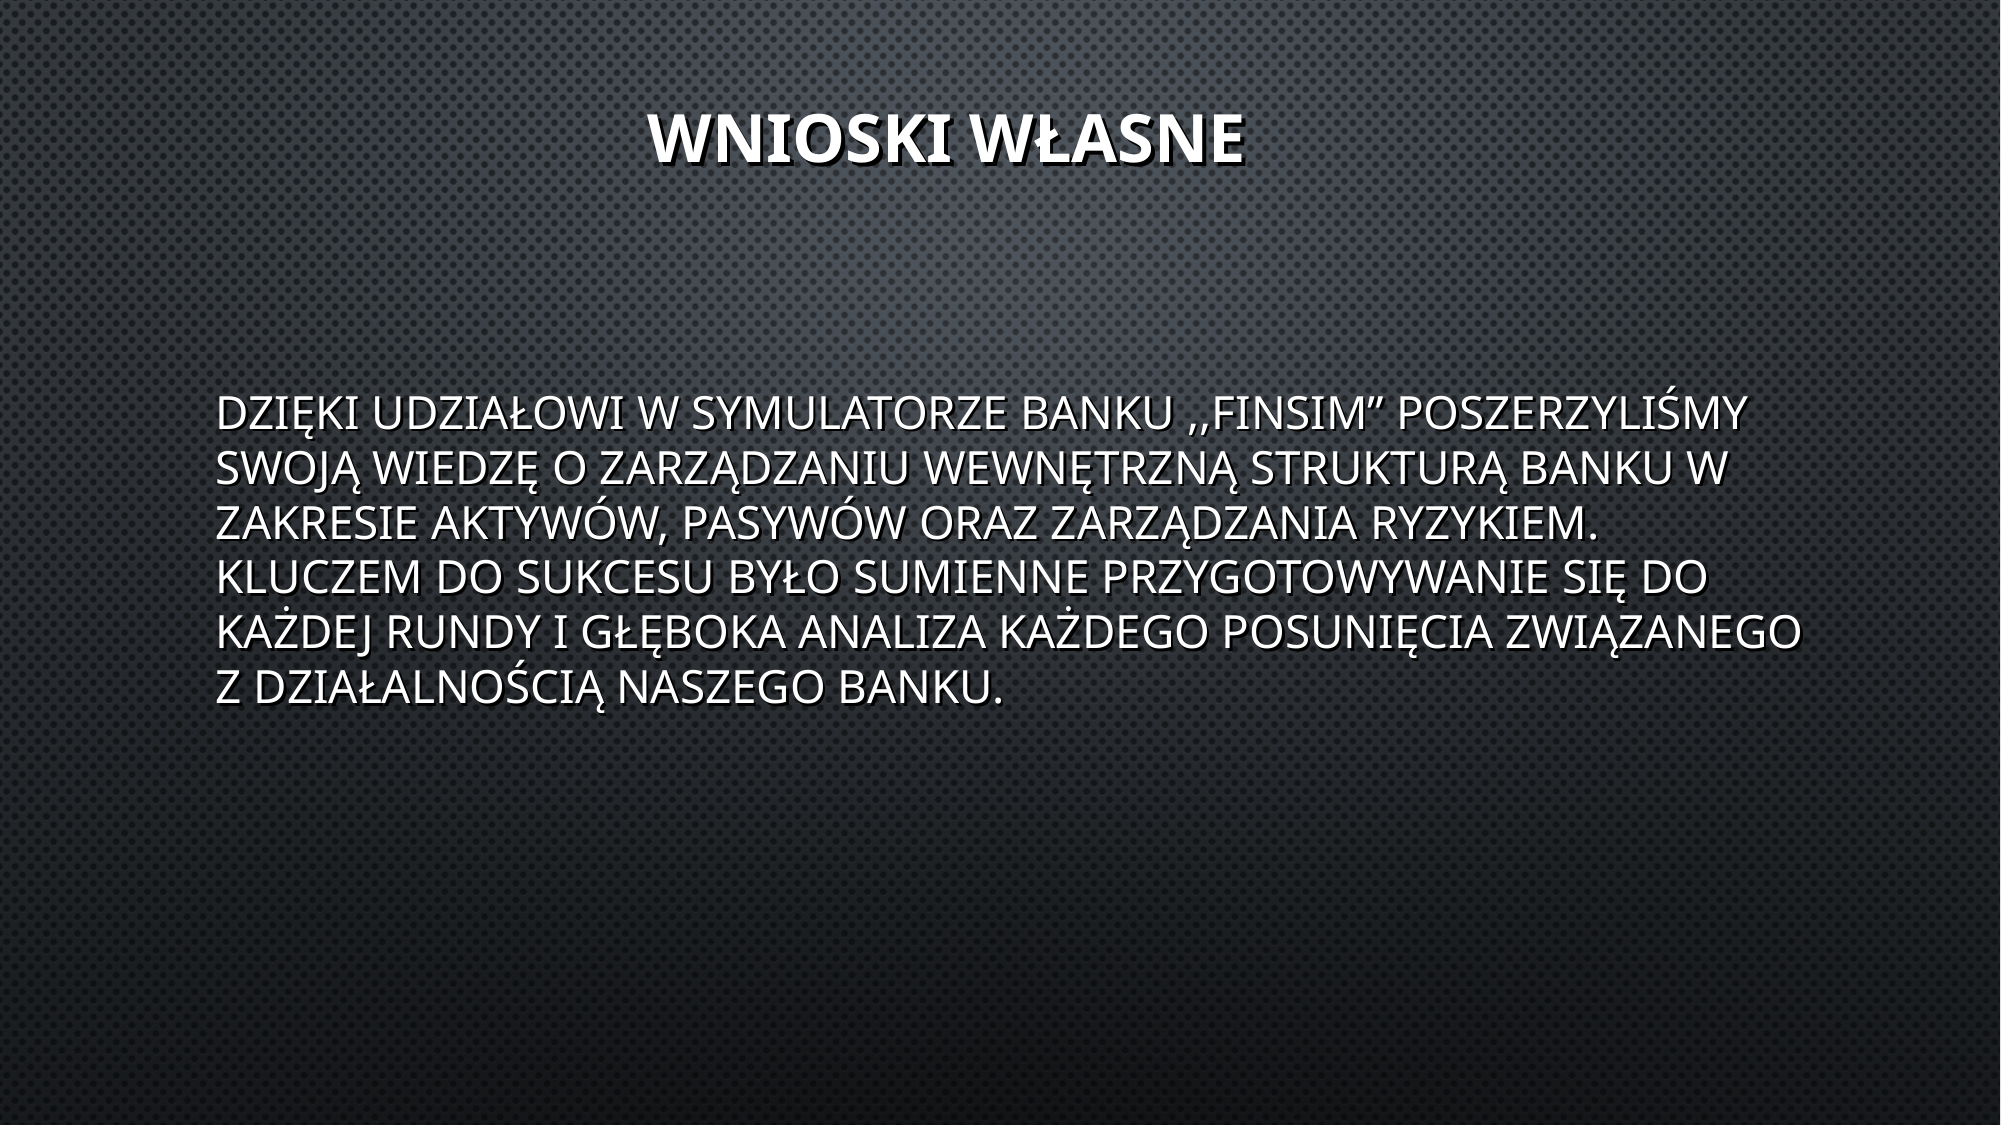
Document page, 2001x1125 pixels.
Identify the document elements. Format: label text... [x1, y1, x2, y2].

list Dzięki udziałowi w symulatorze banku ,,finsim” poszerzyliśmy swoją wiedzę o zarządzaniu wewnętrzną strukturą banku w zakresie aktywów, pasywów oraz zarządzania ryzykiem. Kluczem do sukcesu było sumienne przygotowywanie się do każdej rundy i głęboka analiza każdego posunięcia związanego z działalnością naszego banku. [200, 292, 1826, 805]
title Wnioski Własne [632, 0, 2000, 293]
